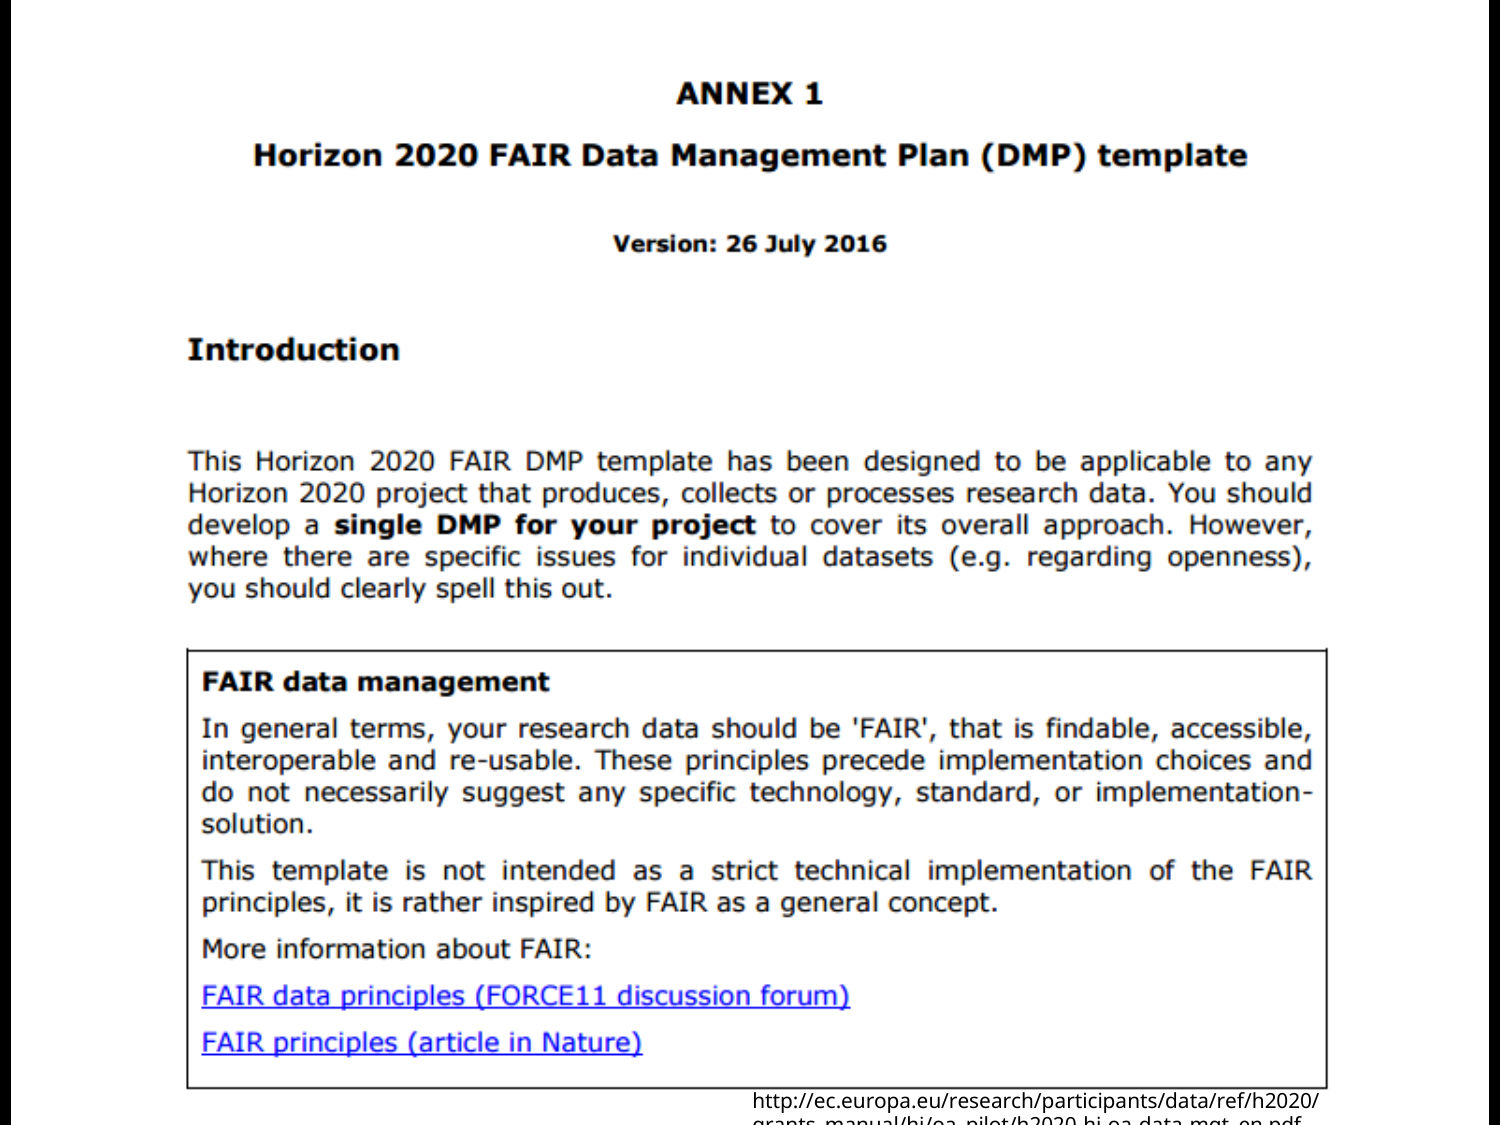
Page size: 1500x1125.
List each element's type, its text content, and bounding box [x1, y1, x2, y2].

picture [11, 0, 1489, 1125]
text_box http://ec.europa.eu/research/participants/data/ref/h2020/grants_manual/hi/oa_pilot/h2020-hi-oa-data-mgt_en.pdf [737, 1081, 1489, 1125]
